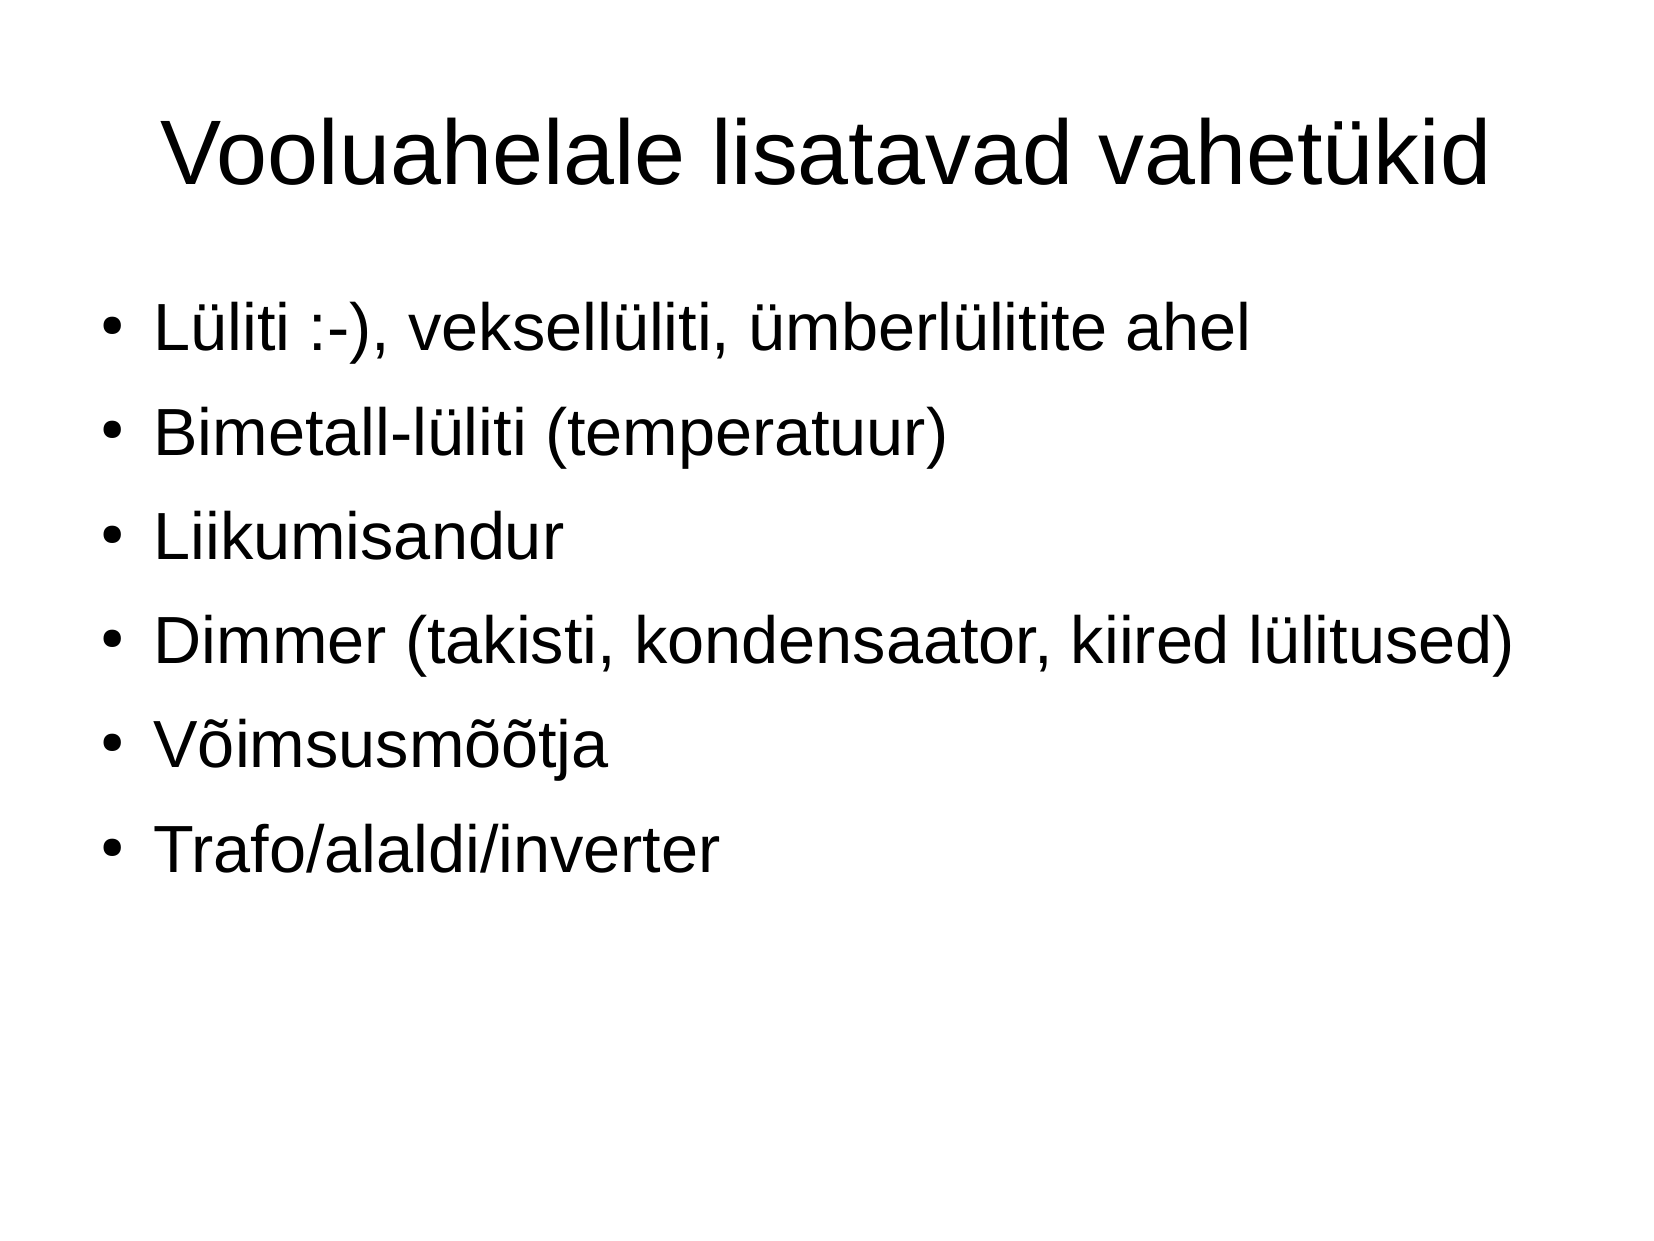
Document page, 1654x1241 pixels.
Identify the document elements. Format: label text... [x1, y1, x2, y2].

title Vooluahelale lisatavad vahetükid [82, 49, 1571, 257]
list Lüliti :-), veksellüliti, ümberlülitite ahel Bimetall-lüliti (temperatuur) Liikumisandur Dimmer (takisti, kondensaator, kiired lülitused) Võimsusmõõtja Trafo/alaldi/inverter [82, 290, 1571, 1010]
